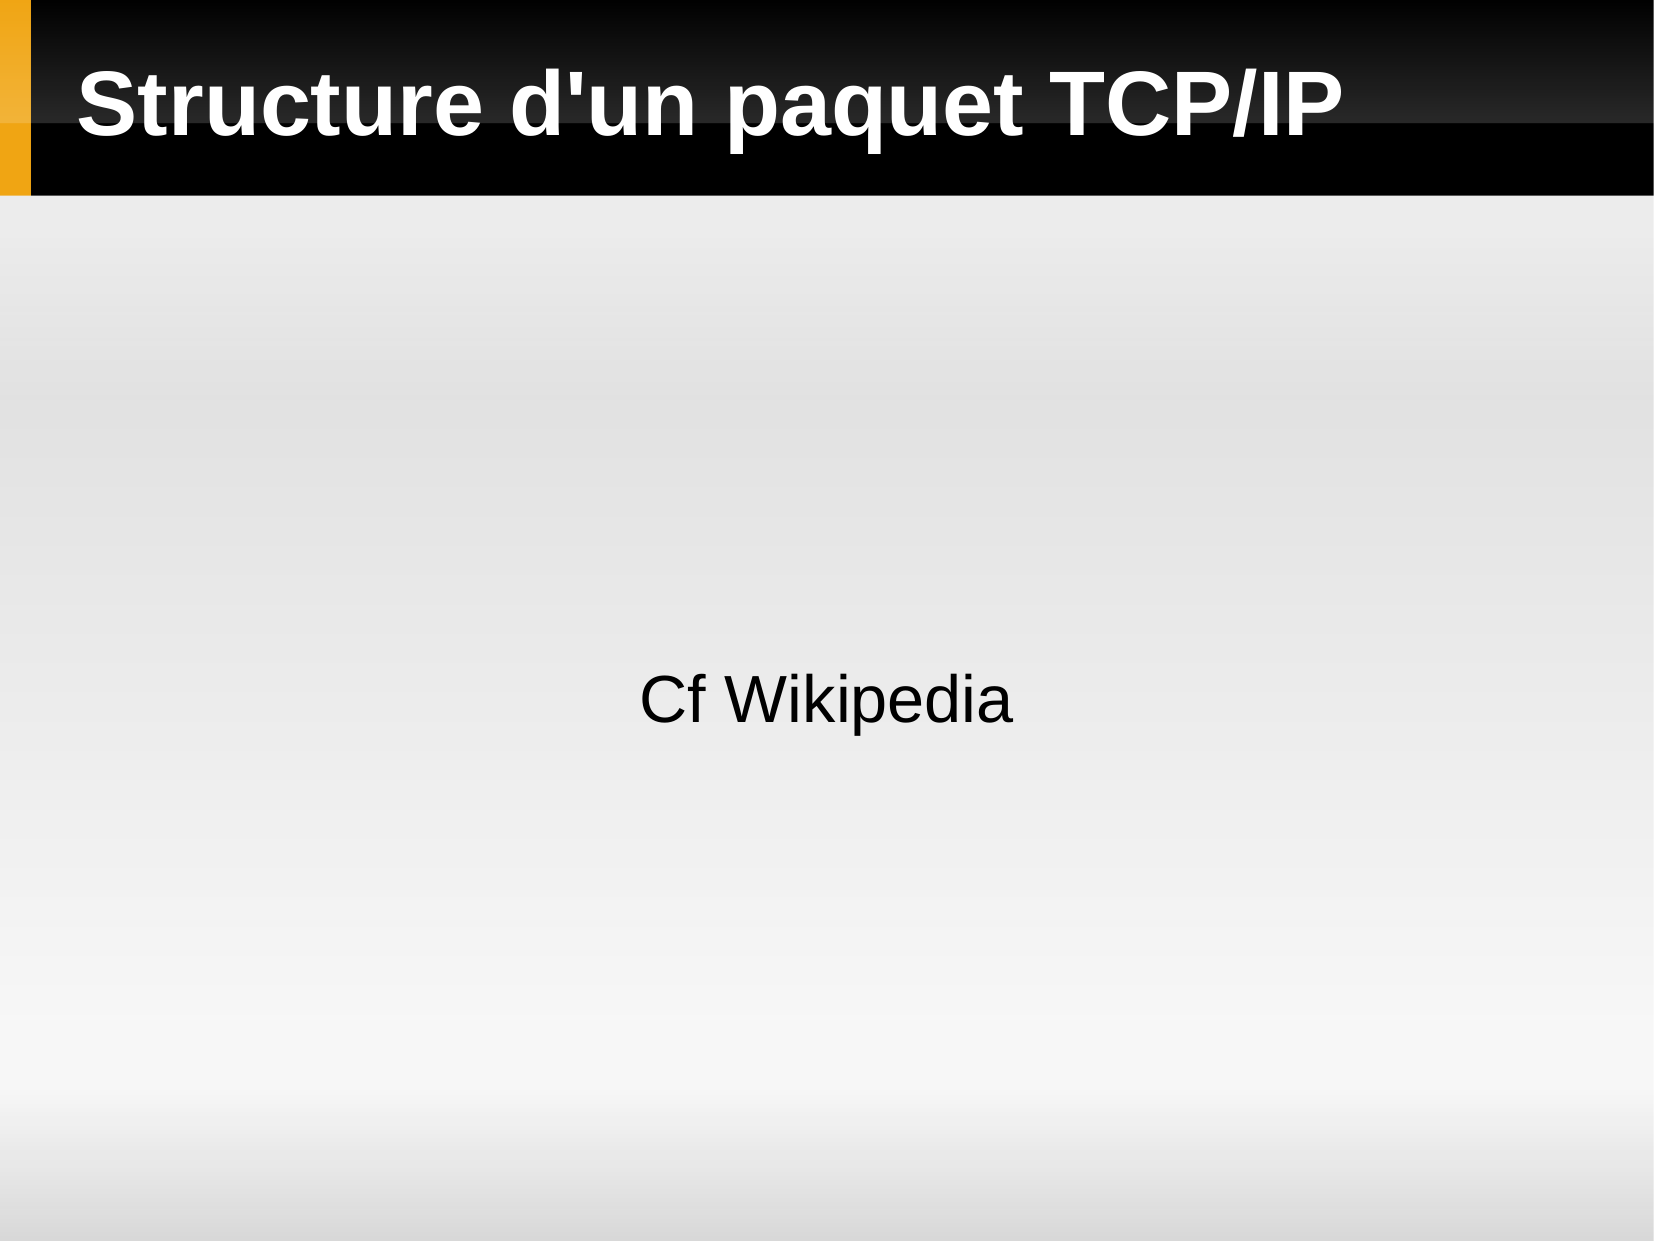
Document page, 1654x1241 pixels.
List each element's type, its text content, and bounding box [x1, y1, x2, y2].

subtitle Cf Wikipedia [82, 297, 1571, 1102]
picture [0, 0, 1654, 1241]
title Structure d'un paquet TCP/IP [76, 0, 1565, 211]
